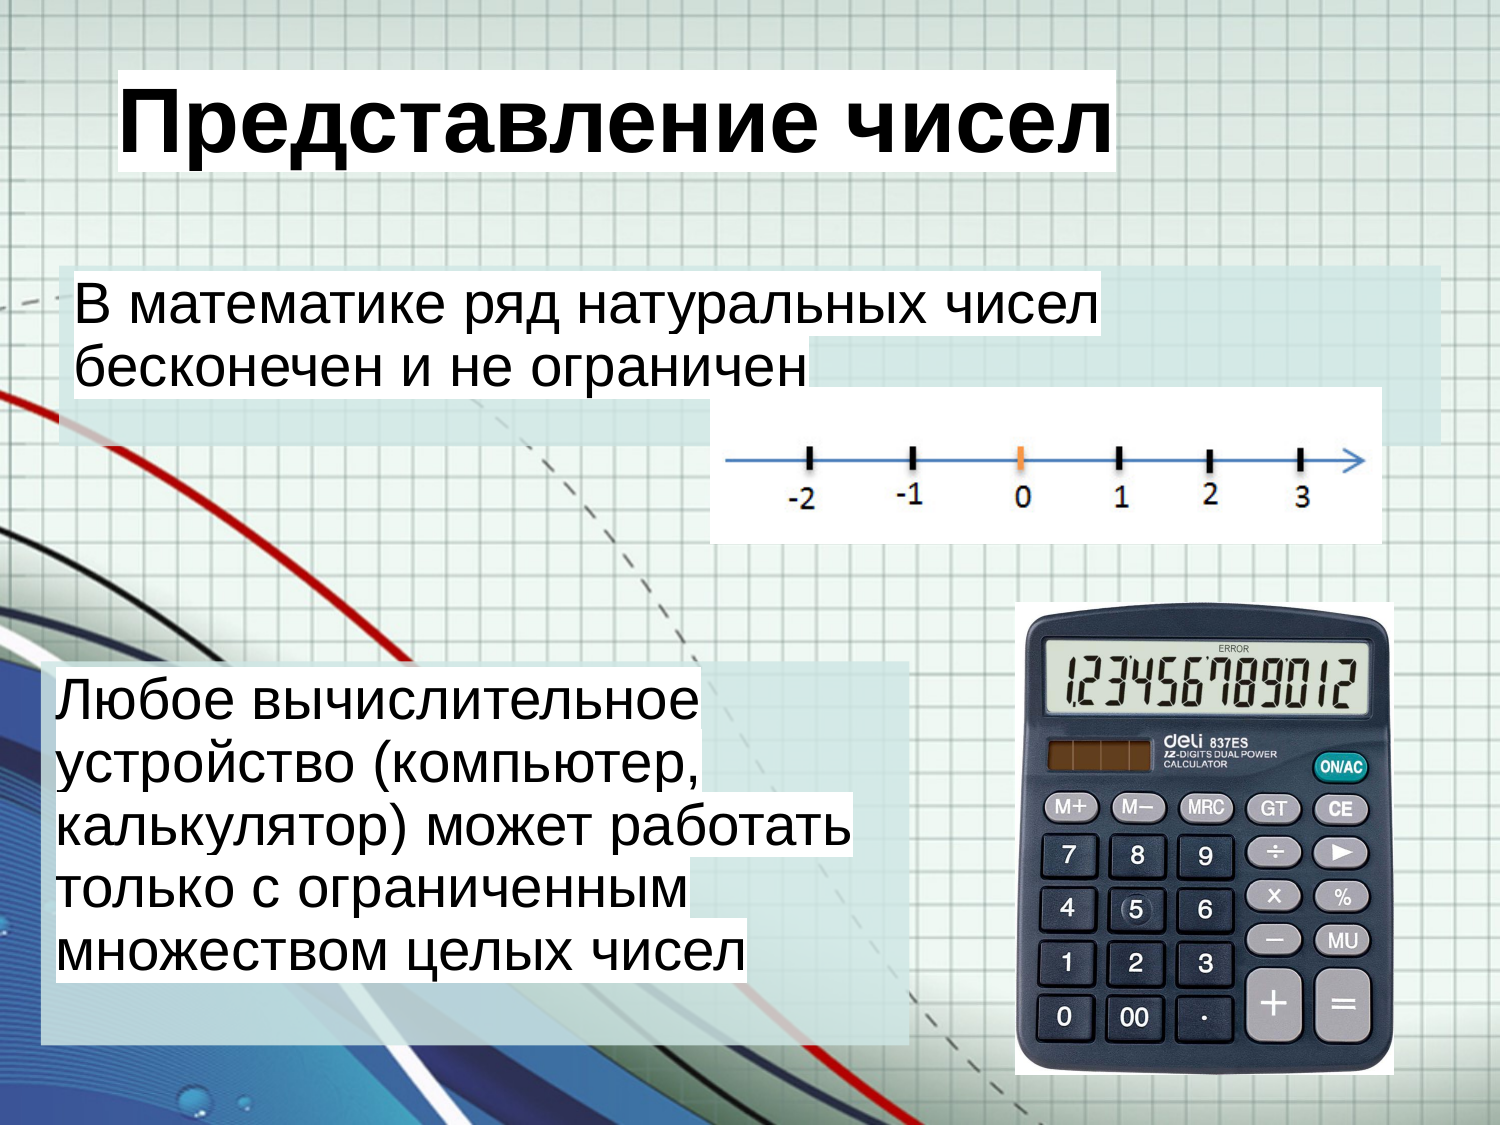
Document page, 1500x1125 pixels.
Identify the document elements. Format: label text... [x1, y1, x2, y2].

list Любое вычислительное устройство (компьютер, калькулятор) может работать только с ограниченным множеством целых чисел [40, 661, 910, 1046]
list В математике ряд натуральных чисел бесконечен и не ограничен [59, 265, 1441, 447]
title Представление чисел [103, 32, 1397, 213]
picture [0, 0, 1500, 1125]
